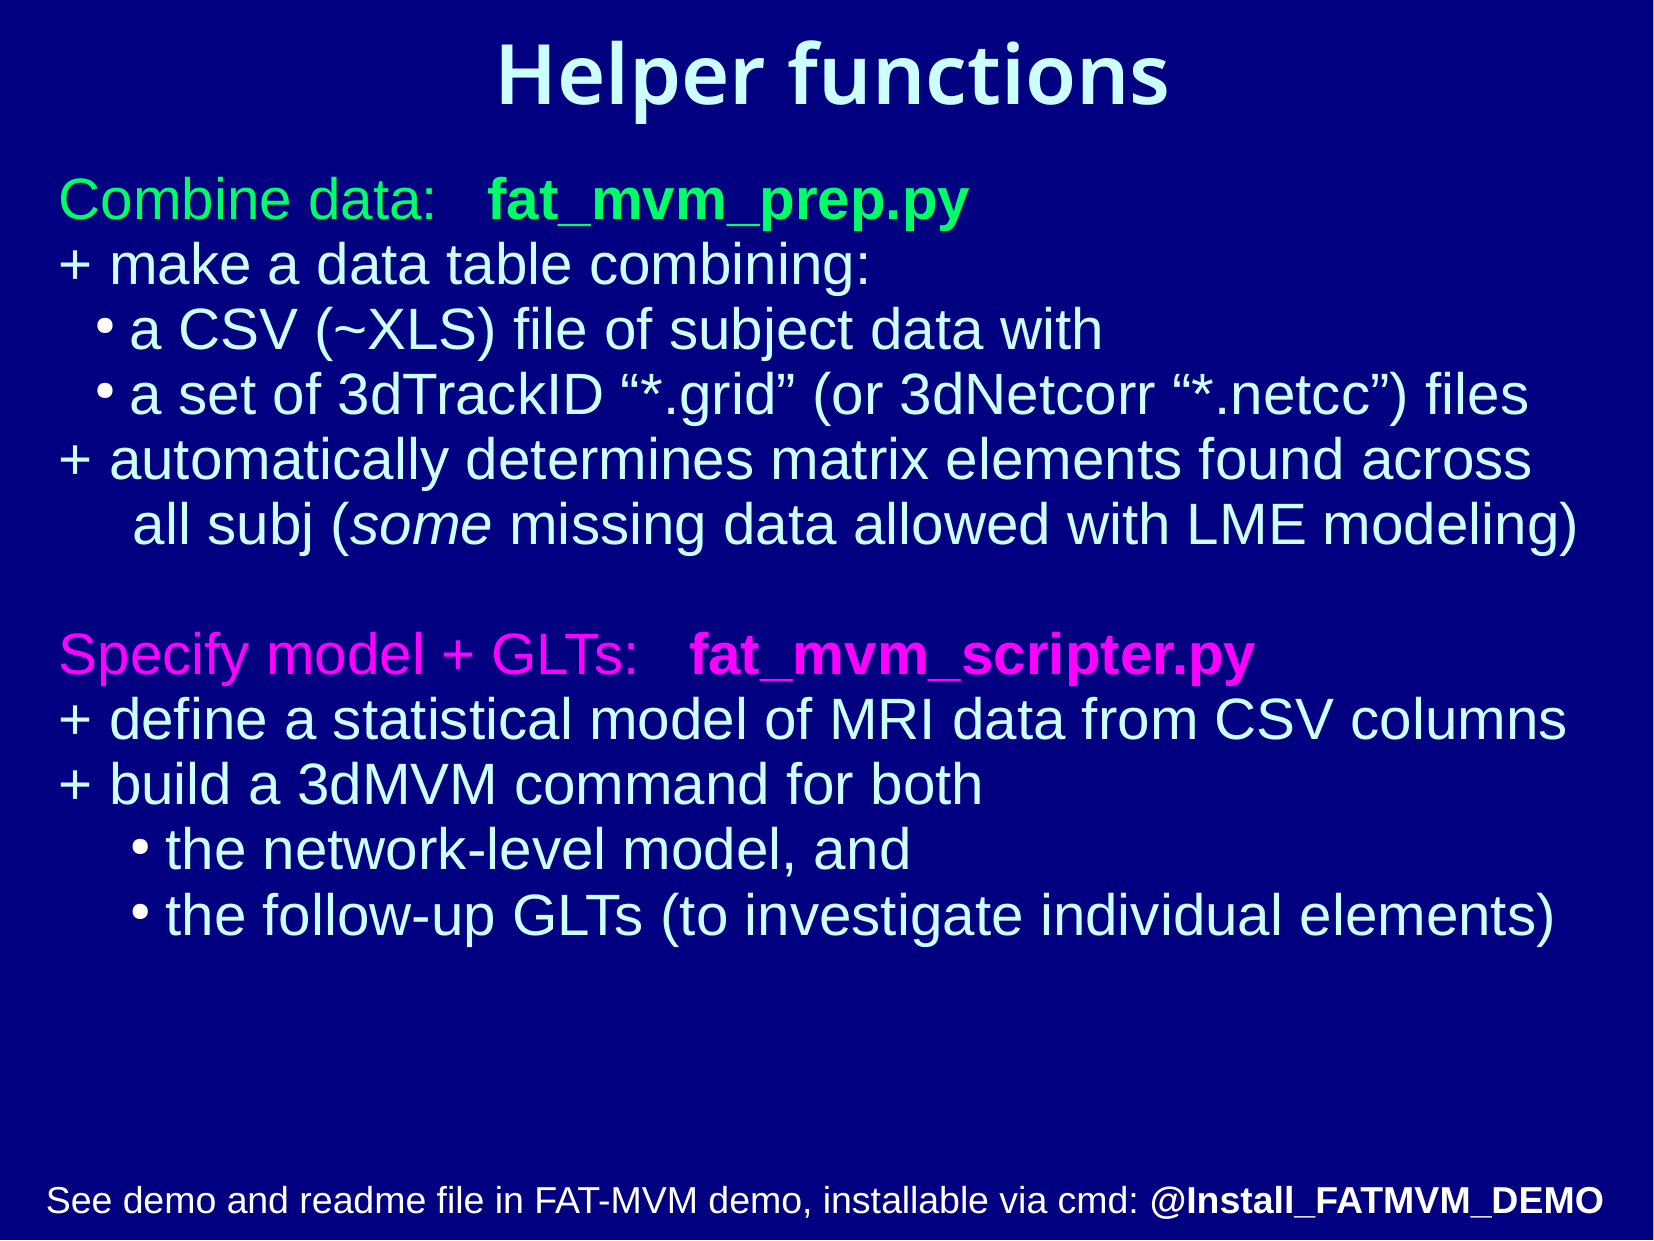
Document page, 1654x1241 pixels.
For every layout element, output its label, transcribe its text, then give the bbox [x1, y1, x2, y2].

title Helper functions [0, 5, 1654, 142]
text_box See demo and readme file in FAT-MVM demo, installable via cmd: @Install_FATMVM_DEMO [31, 1171, 1648, 1241]
text_box Combine data: fat_mvm_prep.py + make a data table combining: a CSV (~XLS) file of subject data with a set of 3dTrackID “*.grid” (or 3dNetcorr “*.netcc”) files + automatically determines matrix elements found across all subj (some missing data allowed with LME modeling) Specify model + GLTs: fat_mvm_scripter.py + define a statistical model of MRI data from CSV columns + build a 3dMVM command for both the network-level model, and the follow-up GLTs (to investigate individual elements) [44, 156, 1619, 754]
